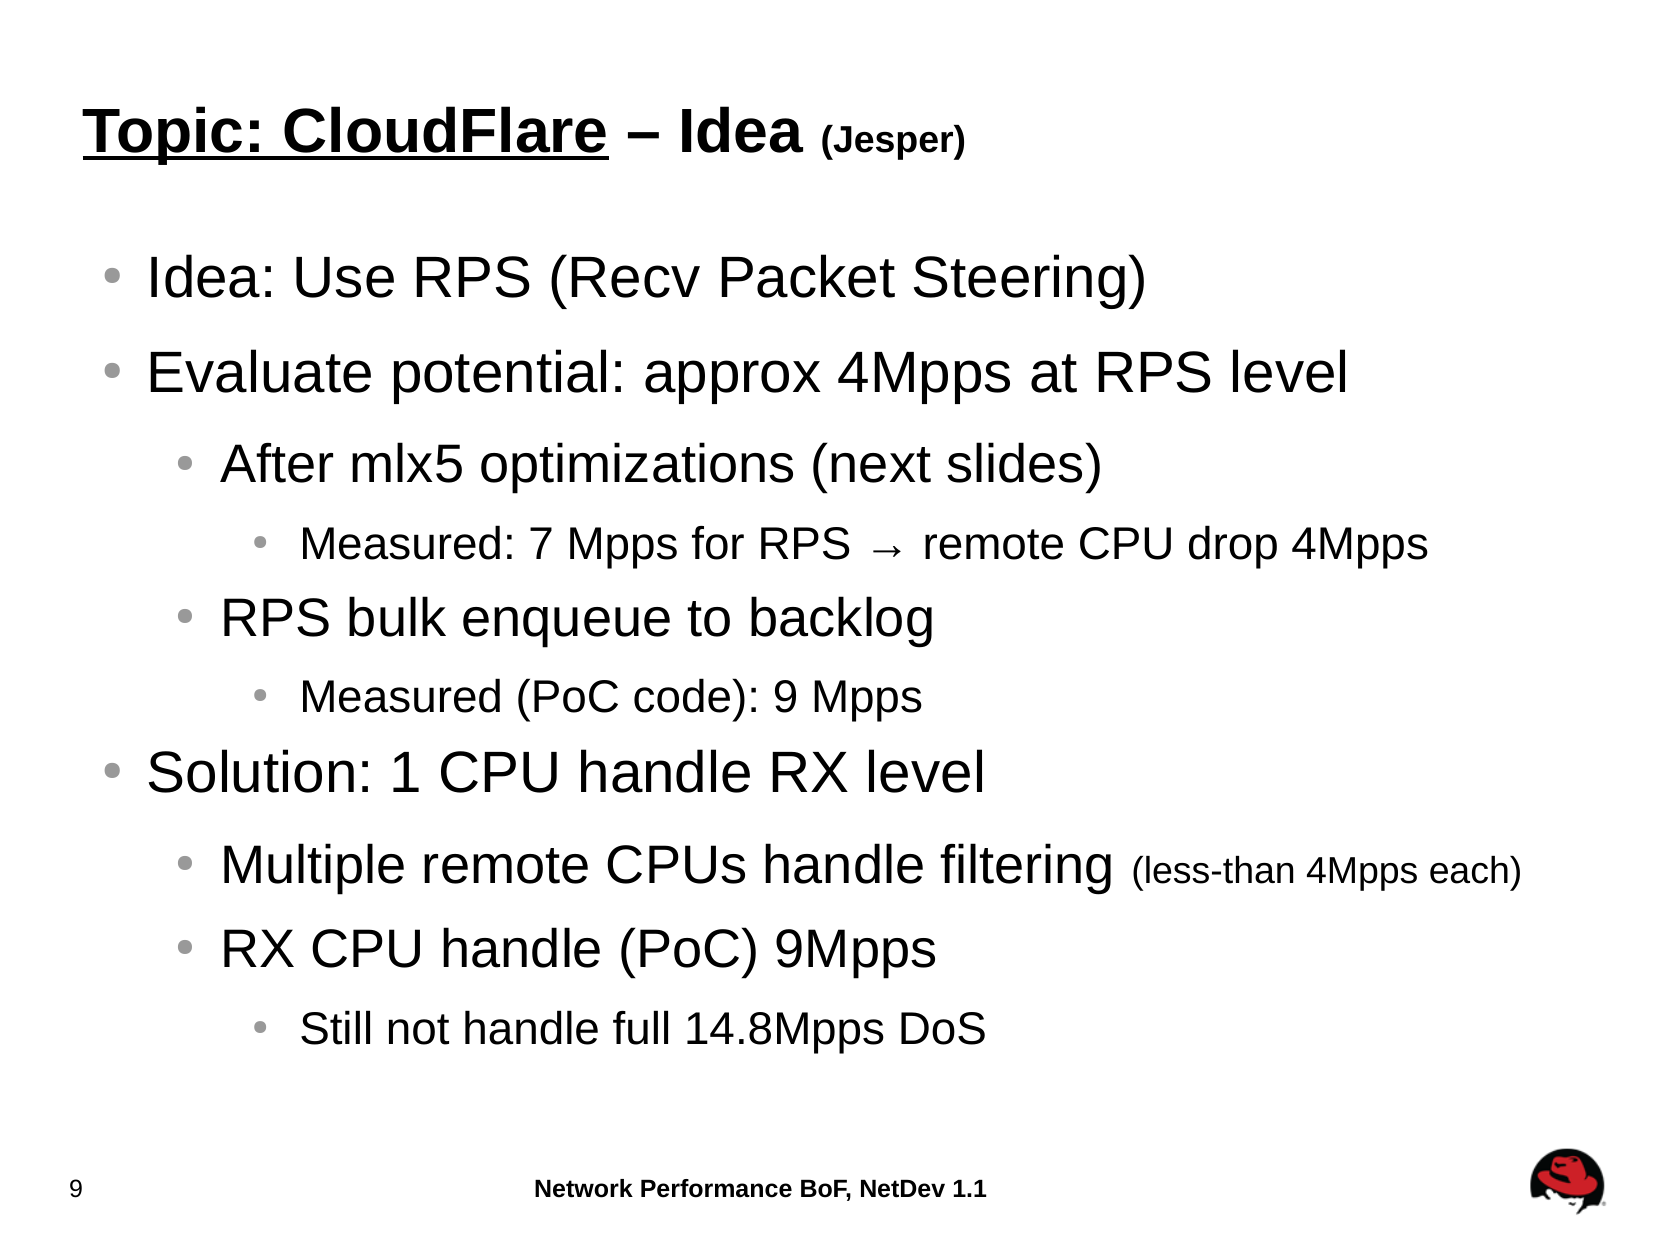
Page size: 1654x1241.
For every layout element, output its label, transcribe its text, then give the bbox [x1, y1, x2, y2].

title Topic: CloudFlare – Idea (Jesper) [82, 37, 1571, 226]
picture [1529, 1146, 1612, 1224]
list Idea: Use RPS (Recv Packet Steering) Evaluate potential: approx 4Mpps at RPS level After mlx5 optimizations (next slides) Measured: 7 Mpps for RPS → remote CPU drop 4Mpps RPS bulk enqueue to backlog Measured (PoC code): 9 Mpps Solution: 1 CPU handle RX level Multiple remote CPUs handle filtering (less-than 4Mpps each) RX CPU handle (PoC) 9Mpps Still not handle full 14.8Mpps DoS [86, 244, 1575, 1055]
